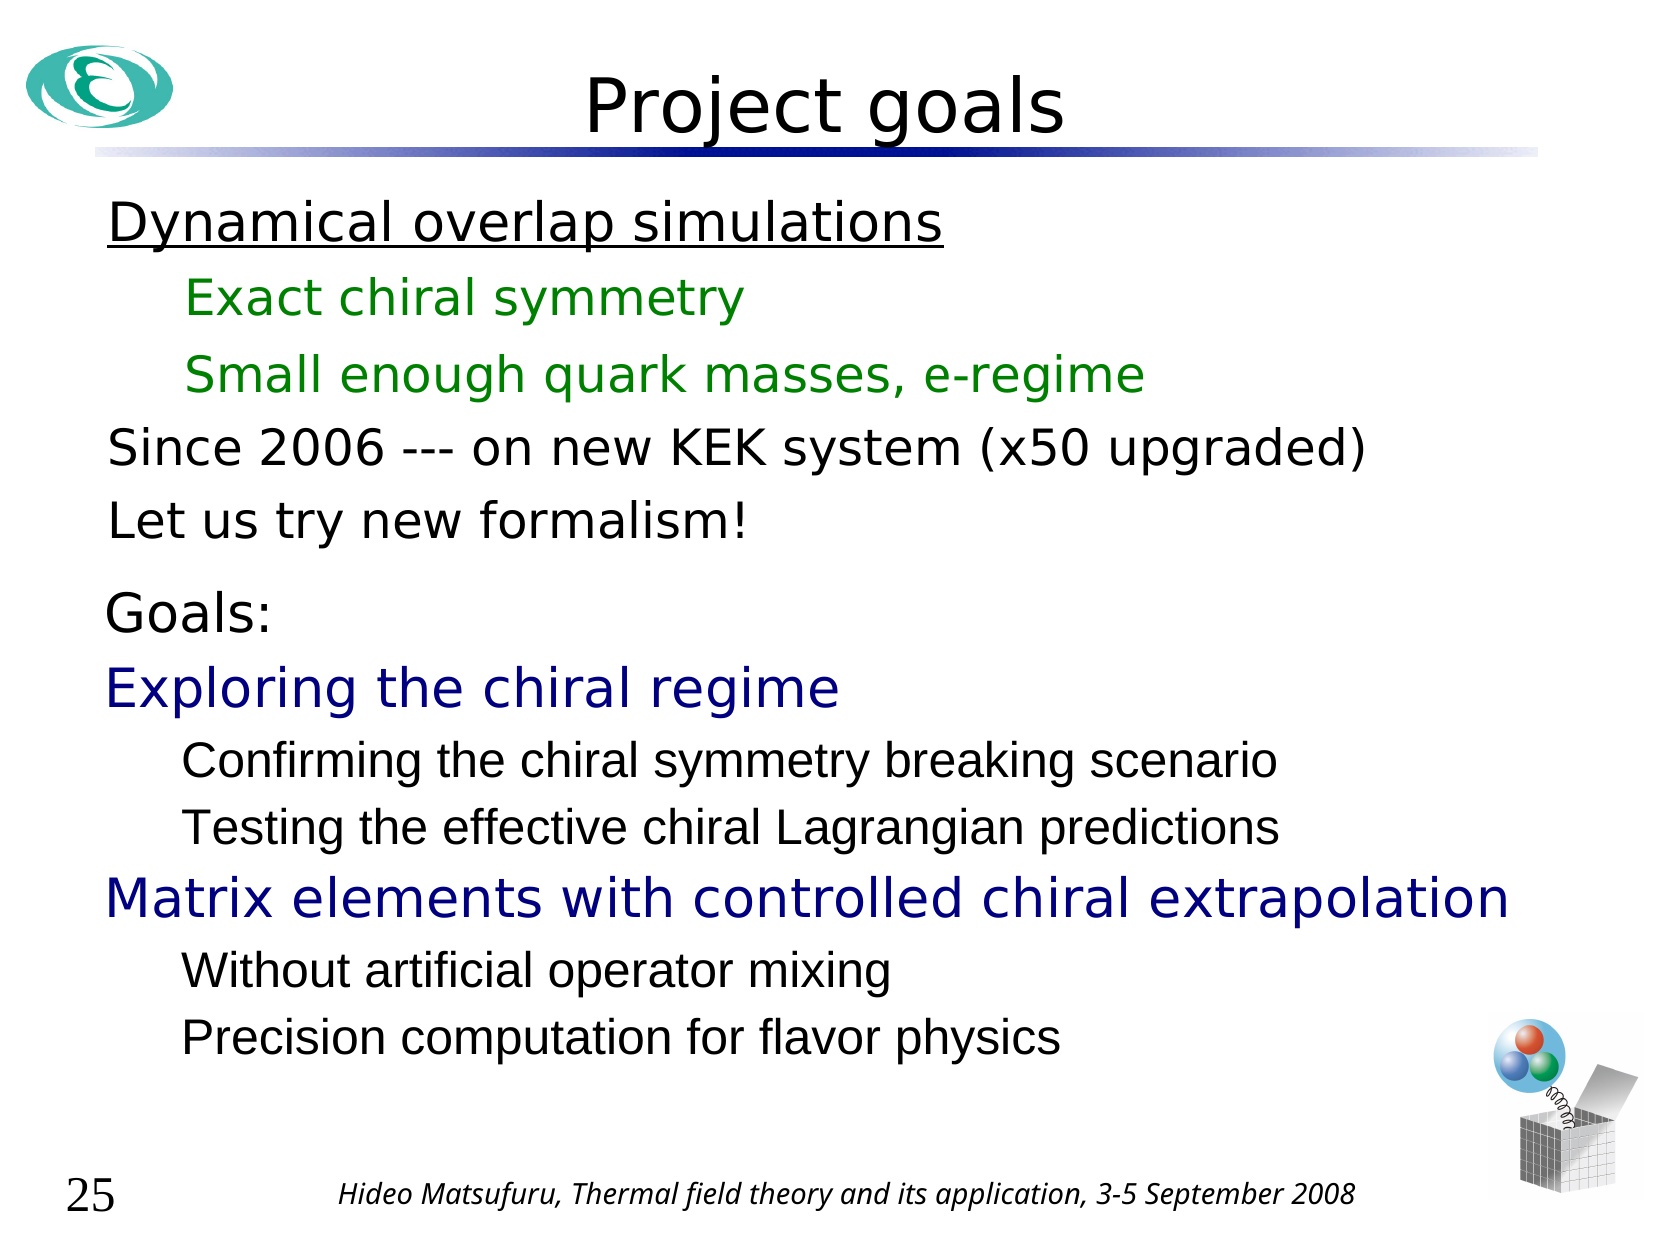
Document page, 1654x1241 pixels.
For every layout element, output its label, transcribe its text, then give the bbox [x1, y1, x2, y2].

picture [95, 147, 201, 157]
picture [20, 37, 179, 136]
picture [1488, 1012, 1644, 1200]
picture [1450, 147, 1538, 157]
list Goals: Exploring the chiral regime Confirming the chiral symmetry breaking scenario Testing the effective chiral Lagrangian predictions Matrix elements with controlled chiral extrapolation Without artificial operator mixing Precision computation for flavor physics [86, 582, 1593, 1066]
list Dynamical overlap simulations Exact chiral symmetry Small enough quark masses, e-regime Since 2006 --- on new KEK system (x50 upgraded) Let us try new formalism! [89, 191, 1542, 545]
title Project goals [201, 53, 1450, 160]
